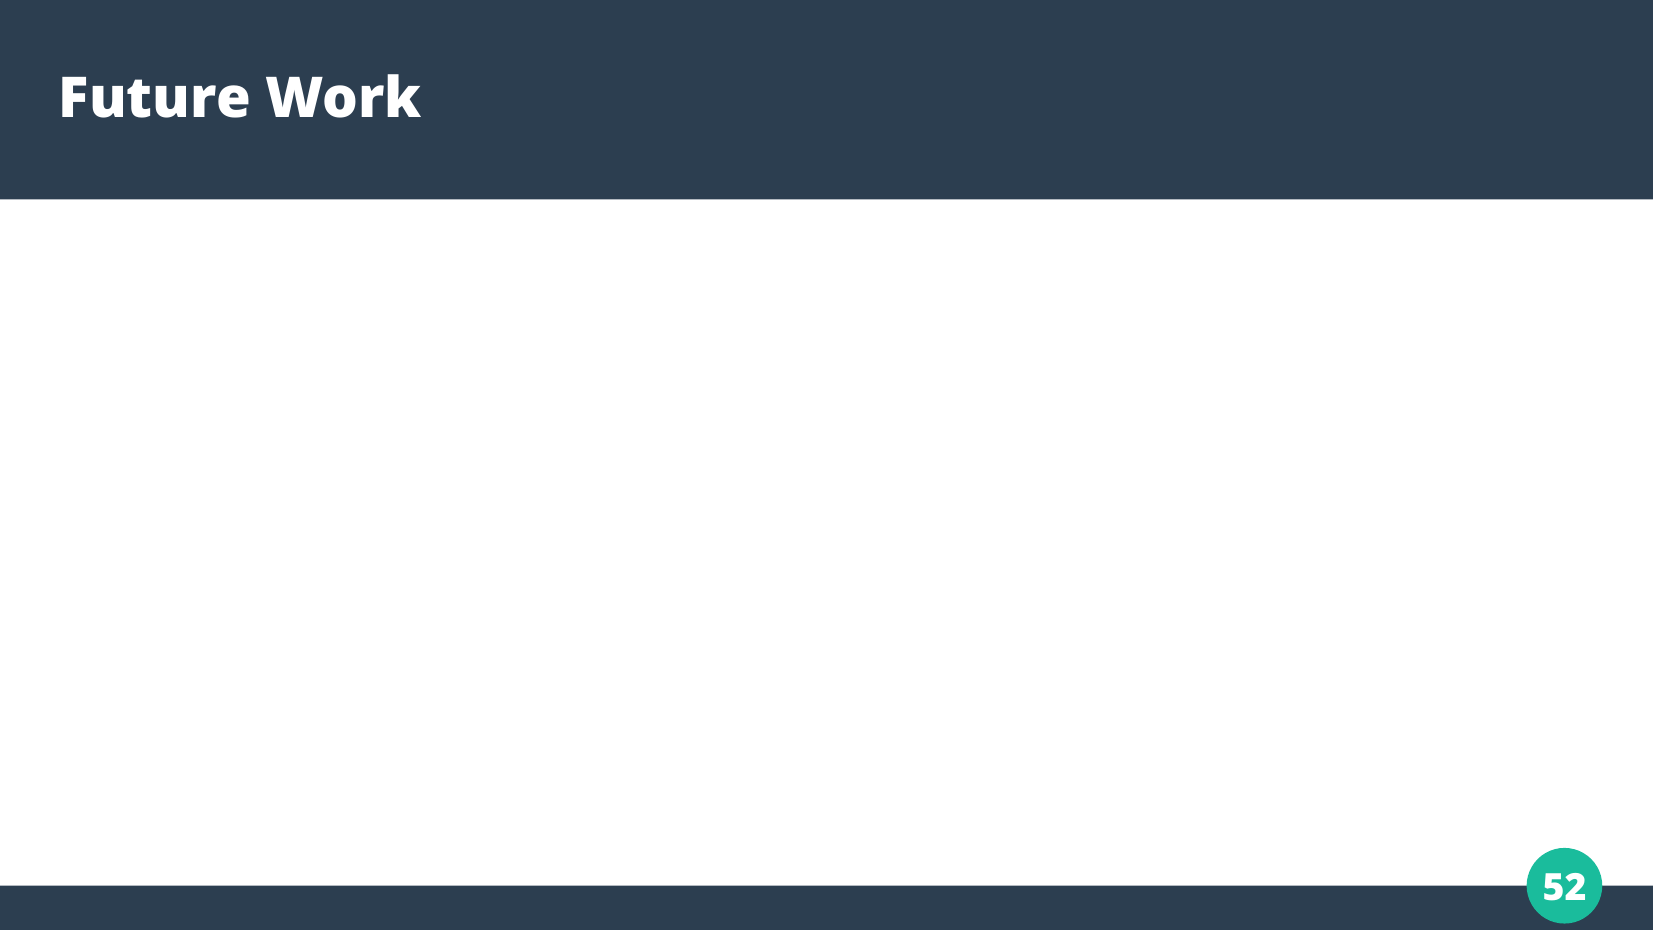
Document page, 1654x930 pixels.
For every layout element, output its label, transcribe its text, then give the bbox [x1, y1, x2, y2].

title Future Work [58, 36, 1594, 155]
